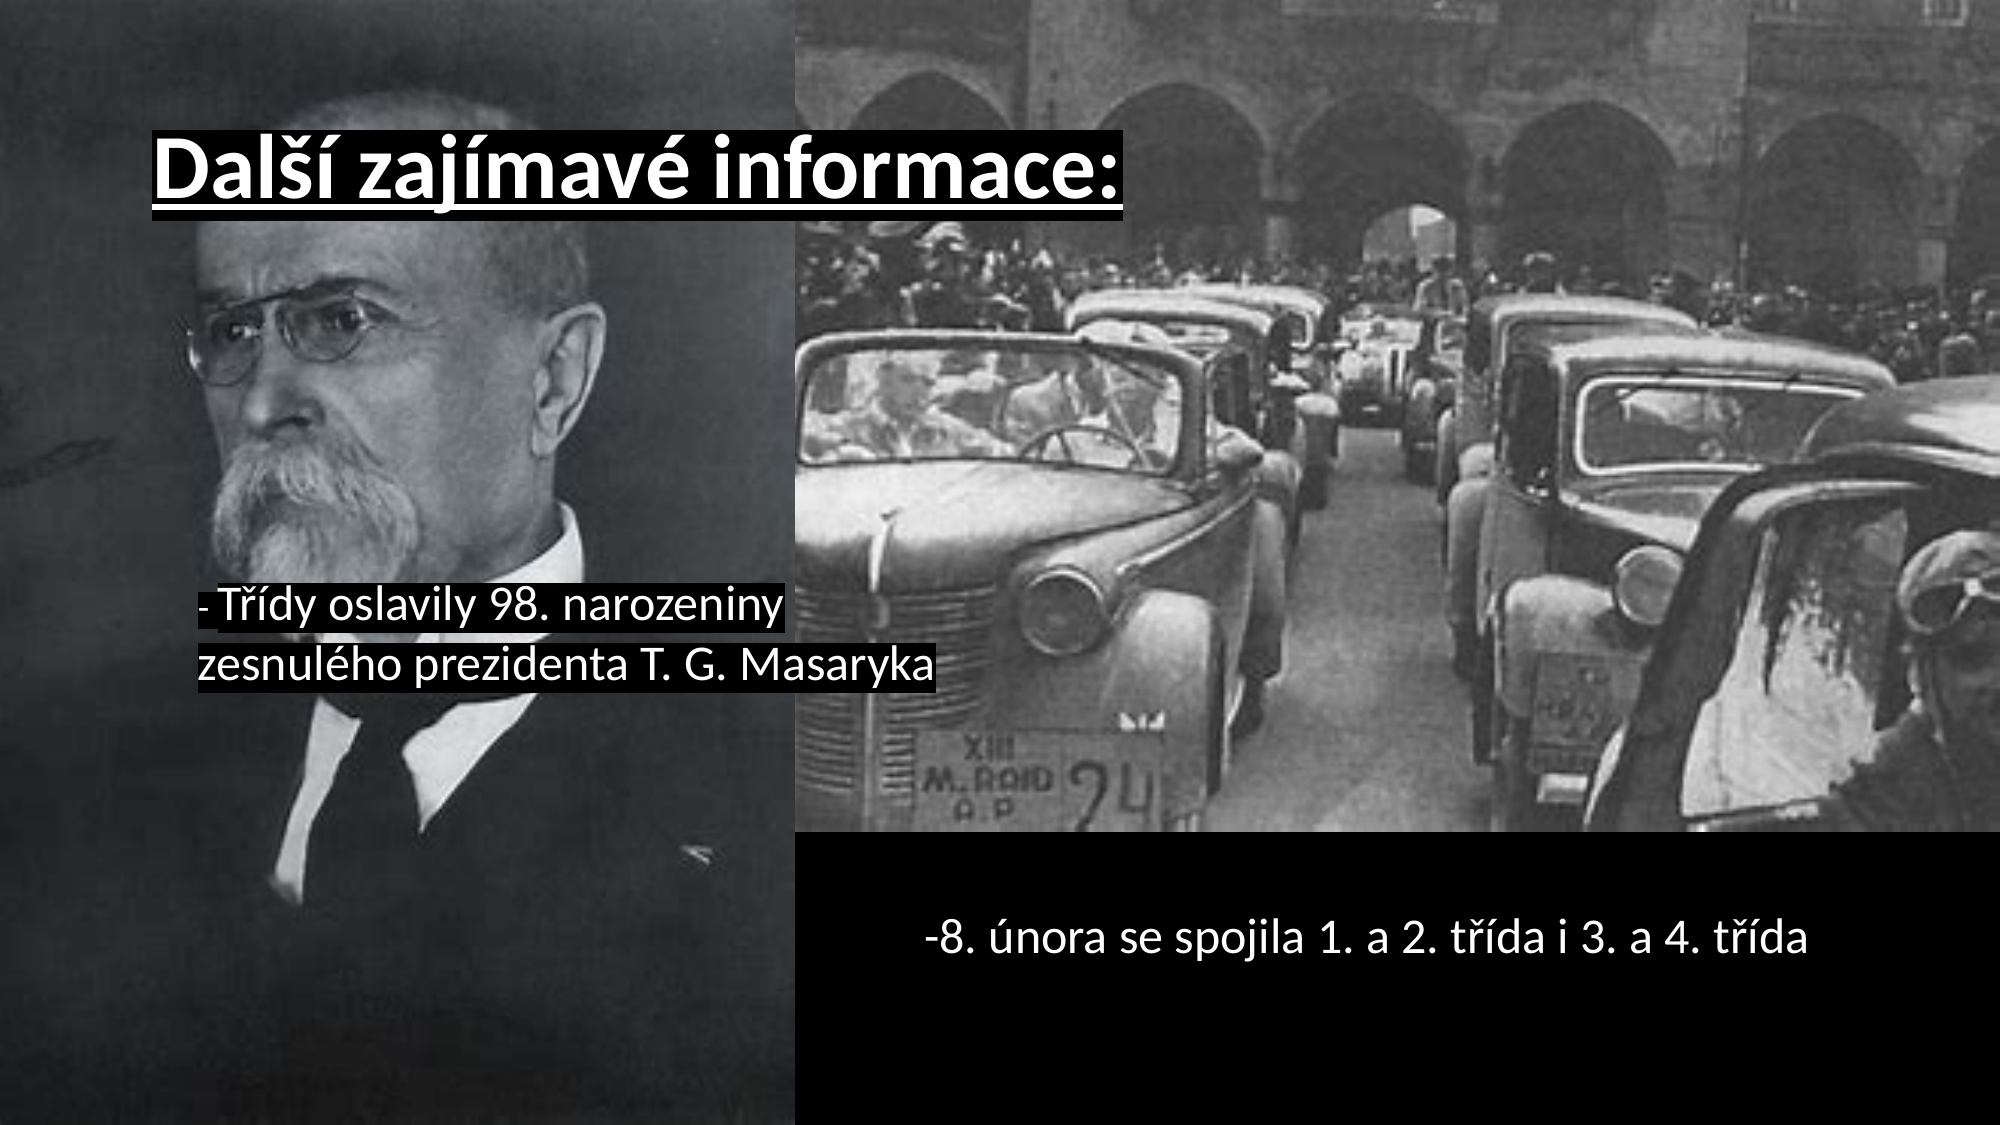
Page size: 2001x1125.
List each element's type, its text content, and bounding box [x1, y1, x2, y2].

text_box - Třídy oslavily 98. narozeniny zesnulého prezidenta T. G. Masaryka [182, 562, 978, 699]
title Další zajímavé informace: [137, 59, 1863, 278]
text_box -8. února se spojila 1. a 2. třída i 3. a 4. třída [909, 895, 1937, 972]
picture [0, 0, 2000, 1125]
